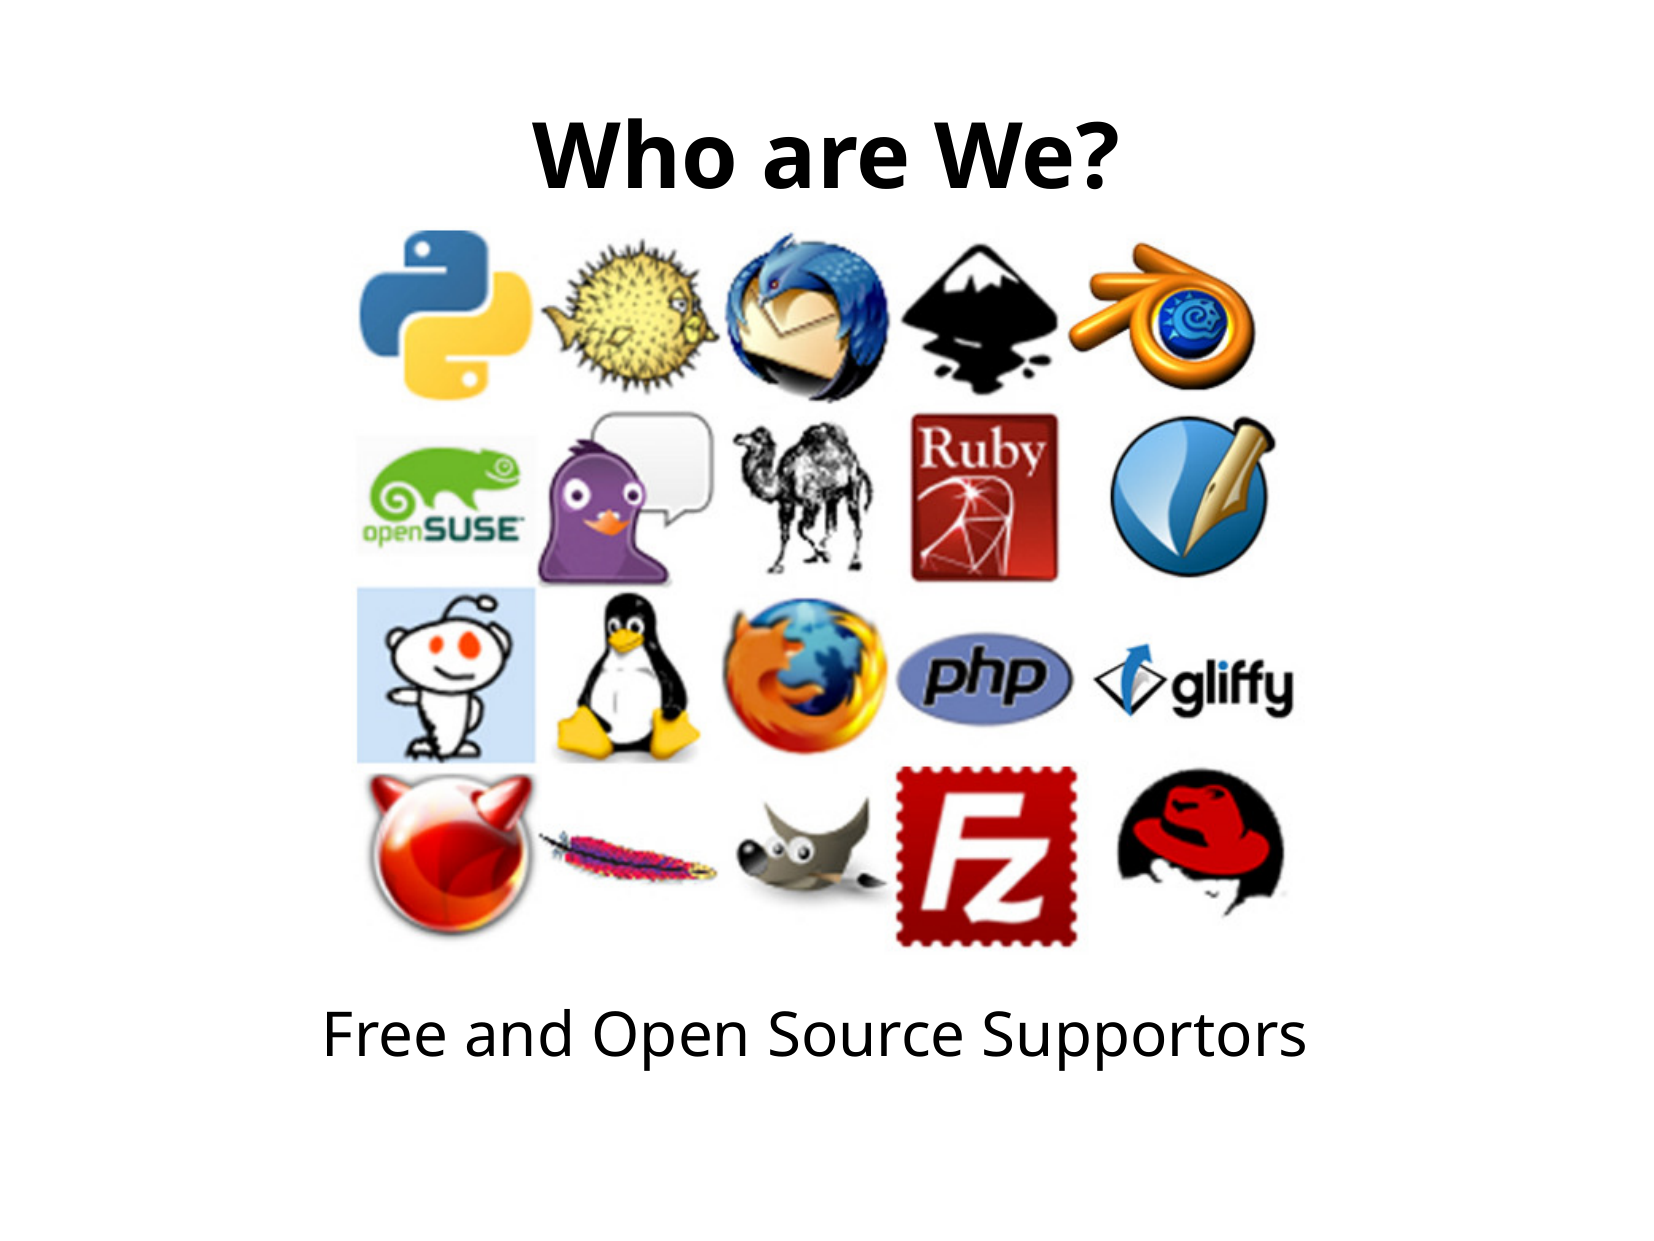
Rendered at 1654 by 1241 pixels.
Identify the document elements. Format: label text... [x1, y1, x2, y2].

title Who are We? [82, 49, 1571, 257]
picture [351, 226, 1305, 961]
list Free and Open Source Supportors [86, 990, 1545, 1075]
